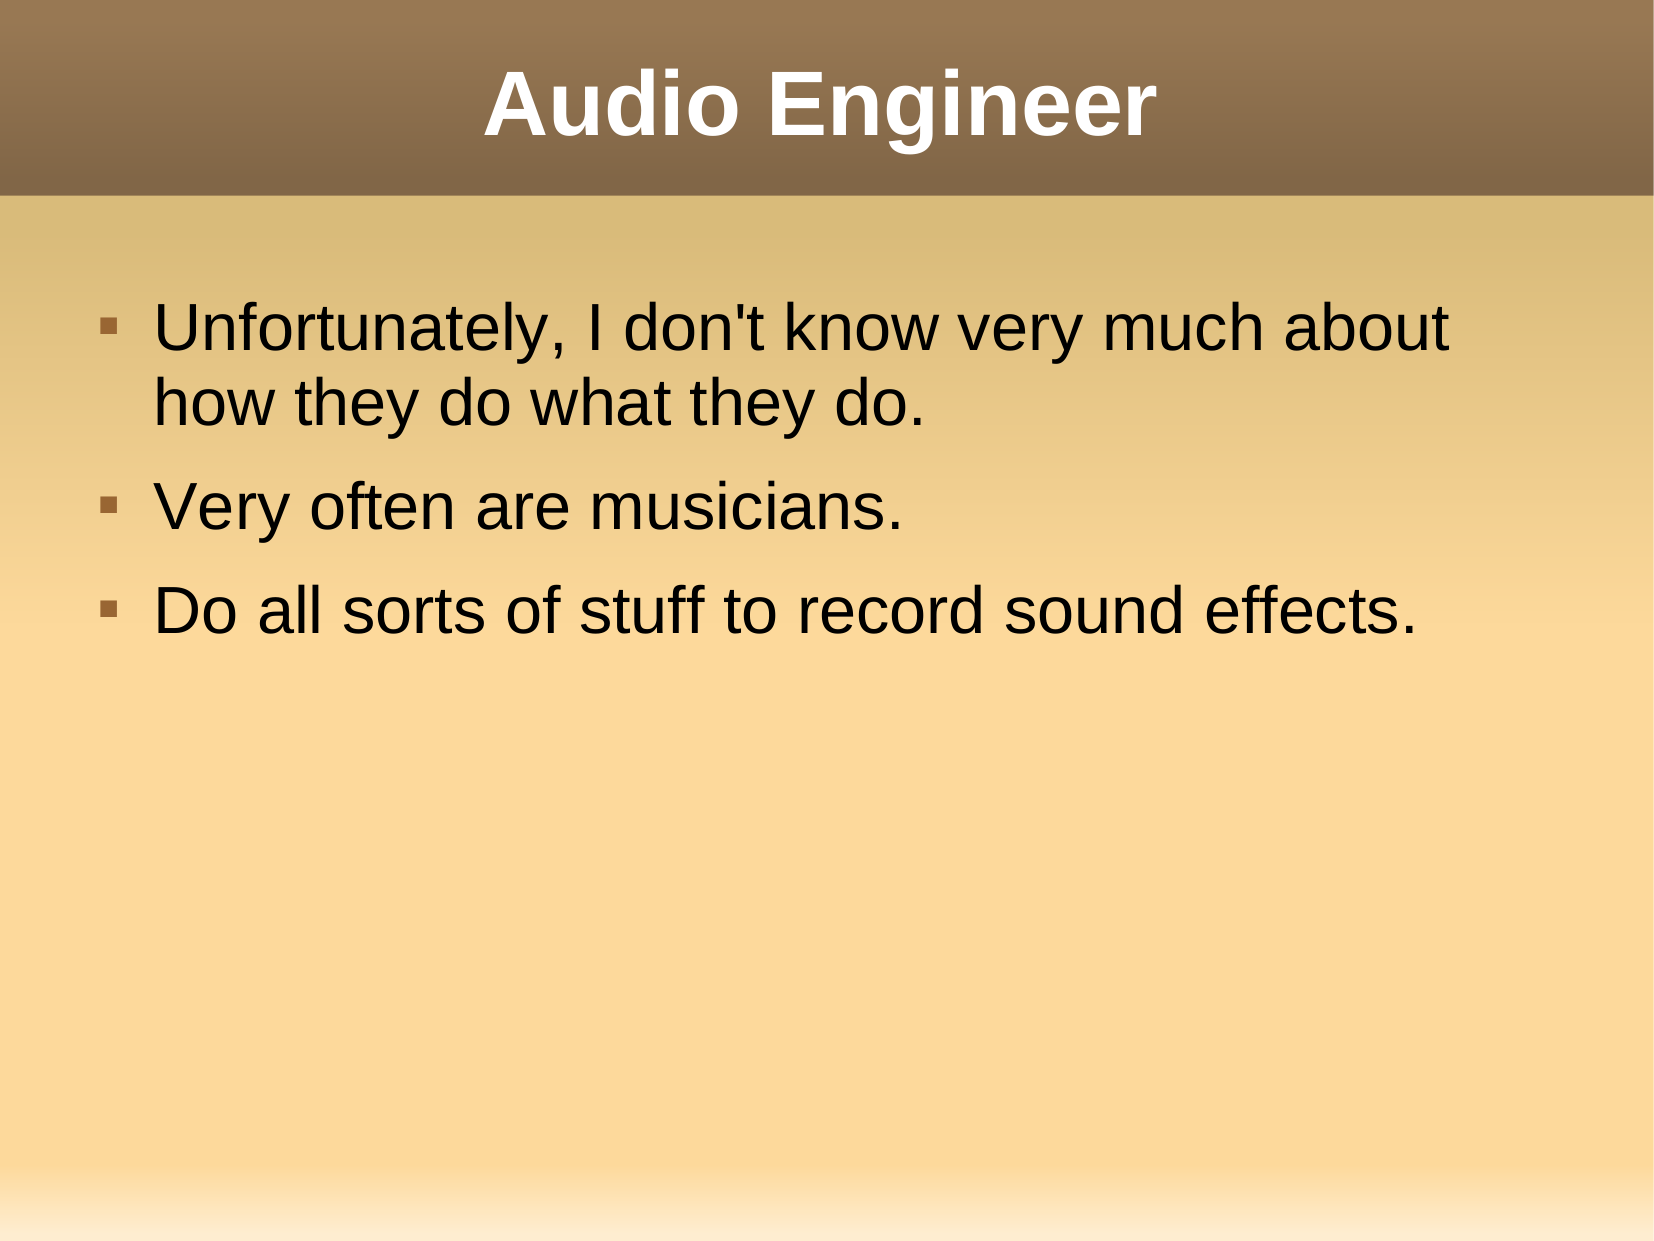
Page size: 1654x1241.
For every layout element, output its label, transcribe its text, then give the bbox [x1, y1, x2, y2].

list Unfortunately, I don't know very much about how they do what they do. Very often are musicians. Do all sorts of stuff to record sound effects. [82, 290, 1571, 1109]
title Audio Engineer [76, 0, 1565, 208]
picture [0, 0, 1654, 1241]
